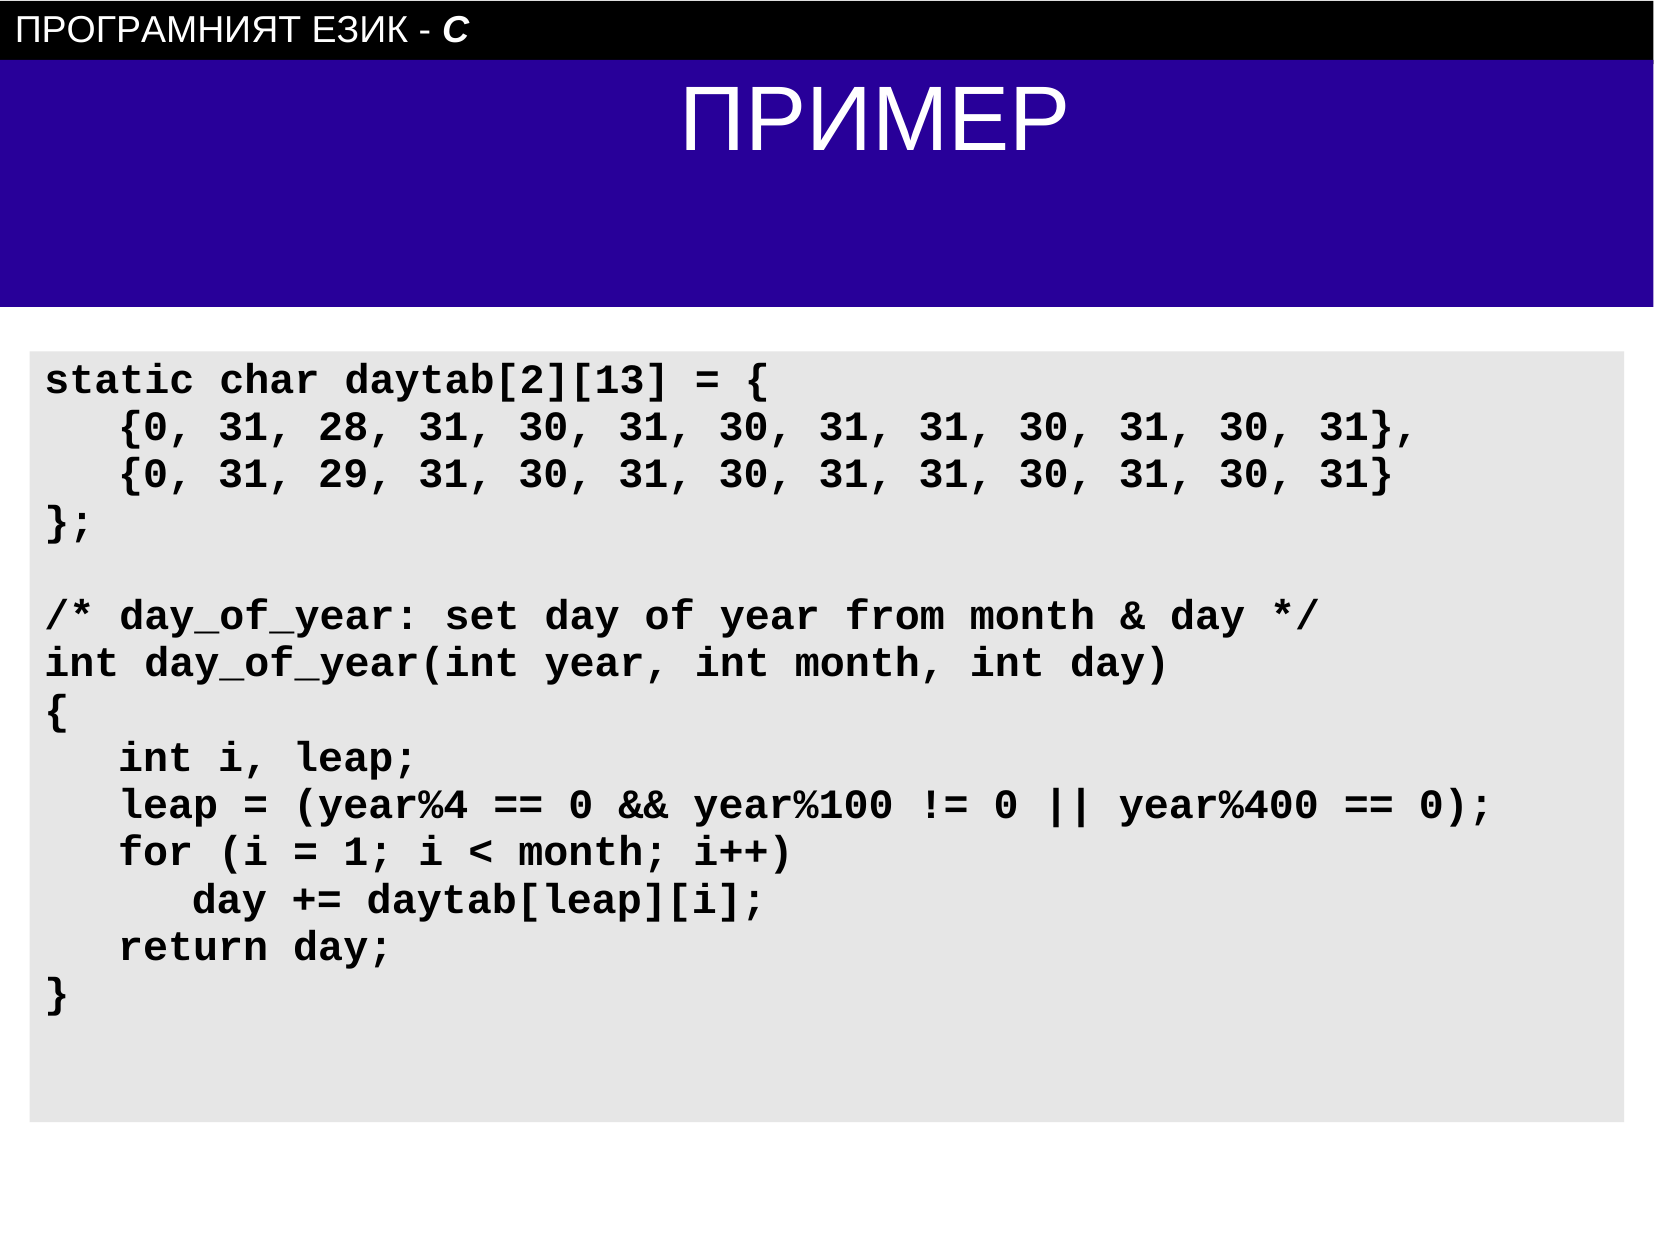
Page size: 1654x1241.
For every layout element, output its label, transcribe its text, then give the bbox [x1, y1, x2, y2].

text_box ПРИМЕР [0, 59, 1654, 307]
text_box ПРОГРАМНИЯT ЕЗИК - С [0, 0, 1654, 59]
text_box static char daytab[2][13] = { {0, 31, 28, 31, 30, 31, 30, 31, 31, 30, 31, 30, 31}, {0, 31, 29, 31, 30, 31, 30, 31, 31, 30, 31, 30, 31} }; /* day_of_year: set day of year from month & day */ int day_of_year(int year, int month, int day) { int i, leap; leap = (year%4 == 0 && year%100 != 0 || year%400 == 0); for (i = 1; i < month; i++) day += daytab[leap][i]; return day; } [29, 351, 1625, 1099]
